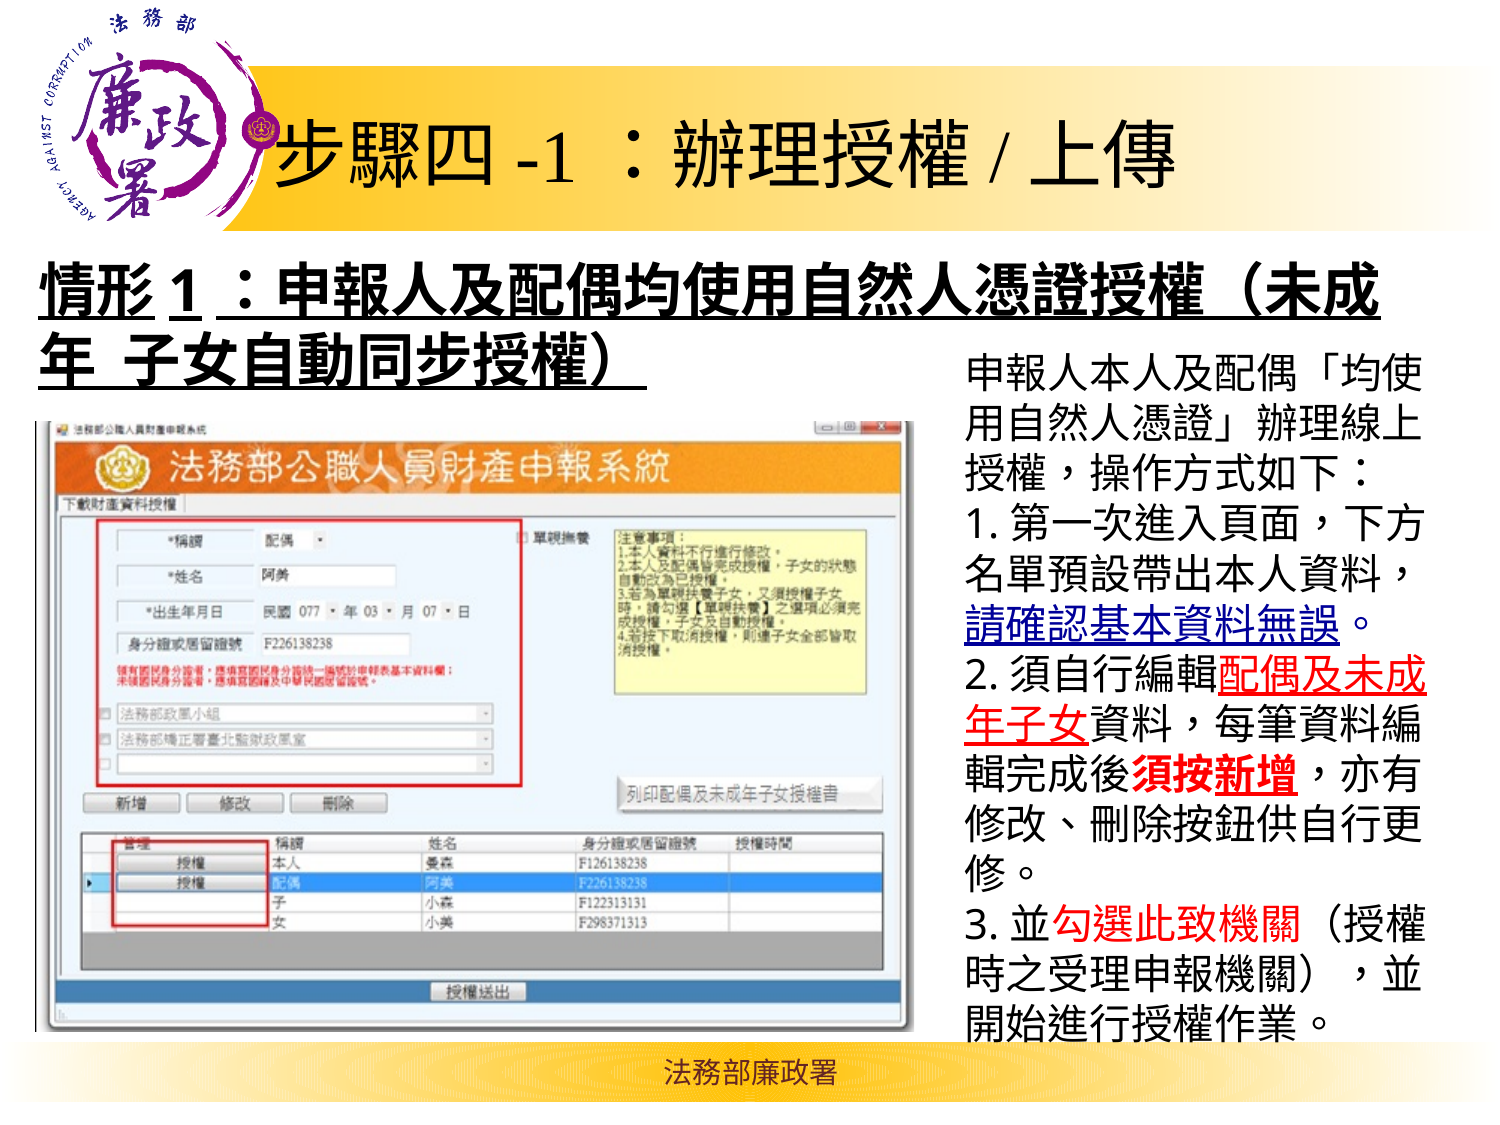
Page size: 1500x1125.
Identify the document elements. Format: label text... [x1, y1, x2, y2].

text_box 法務部廉政署 [513, 1046, 989, 1107]
text_box 申報人本人及配偶「均使用自然人憑證」辦理線上授權，操作方式如下： 1.第一次進入頁面，下方名單預設帶出本人資料，請確認基本資料無誤。 2.須自行編輯配偶及未成年子女資料，每筆資料編輯完成後須按新增，亦有修改、刪除按鈕供自行更修。 3.並勾選此致機關（授權時之受理申報機關），並開始進行授權作業。 [949, 340, 1477, 1055]
picture [35, 421, 915, 1032]
title 步驟四-1：辦理授權/上傳 [257, 70, 1426, 235]
text_box 情形1：申報人及配偶均使用自然人憑證授權（未成年 子女自動同步授權） [23, 246, 1441, 401]
